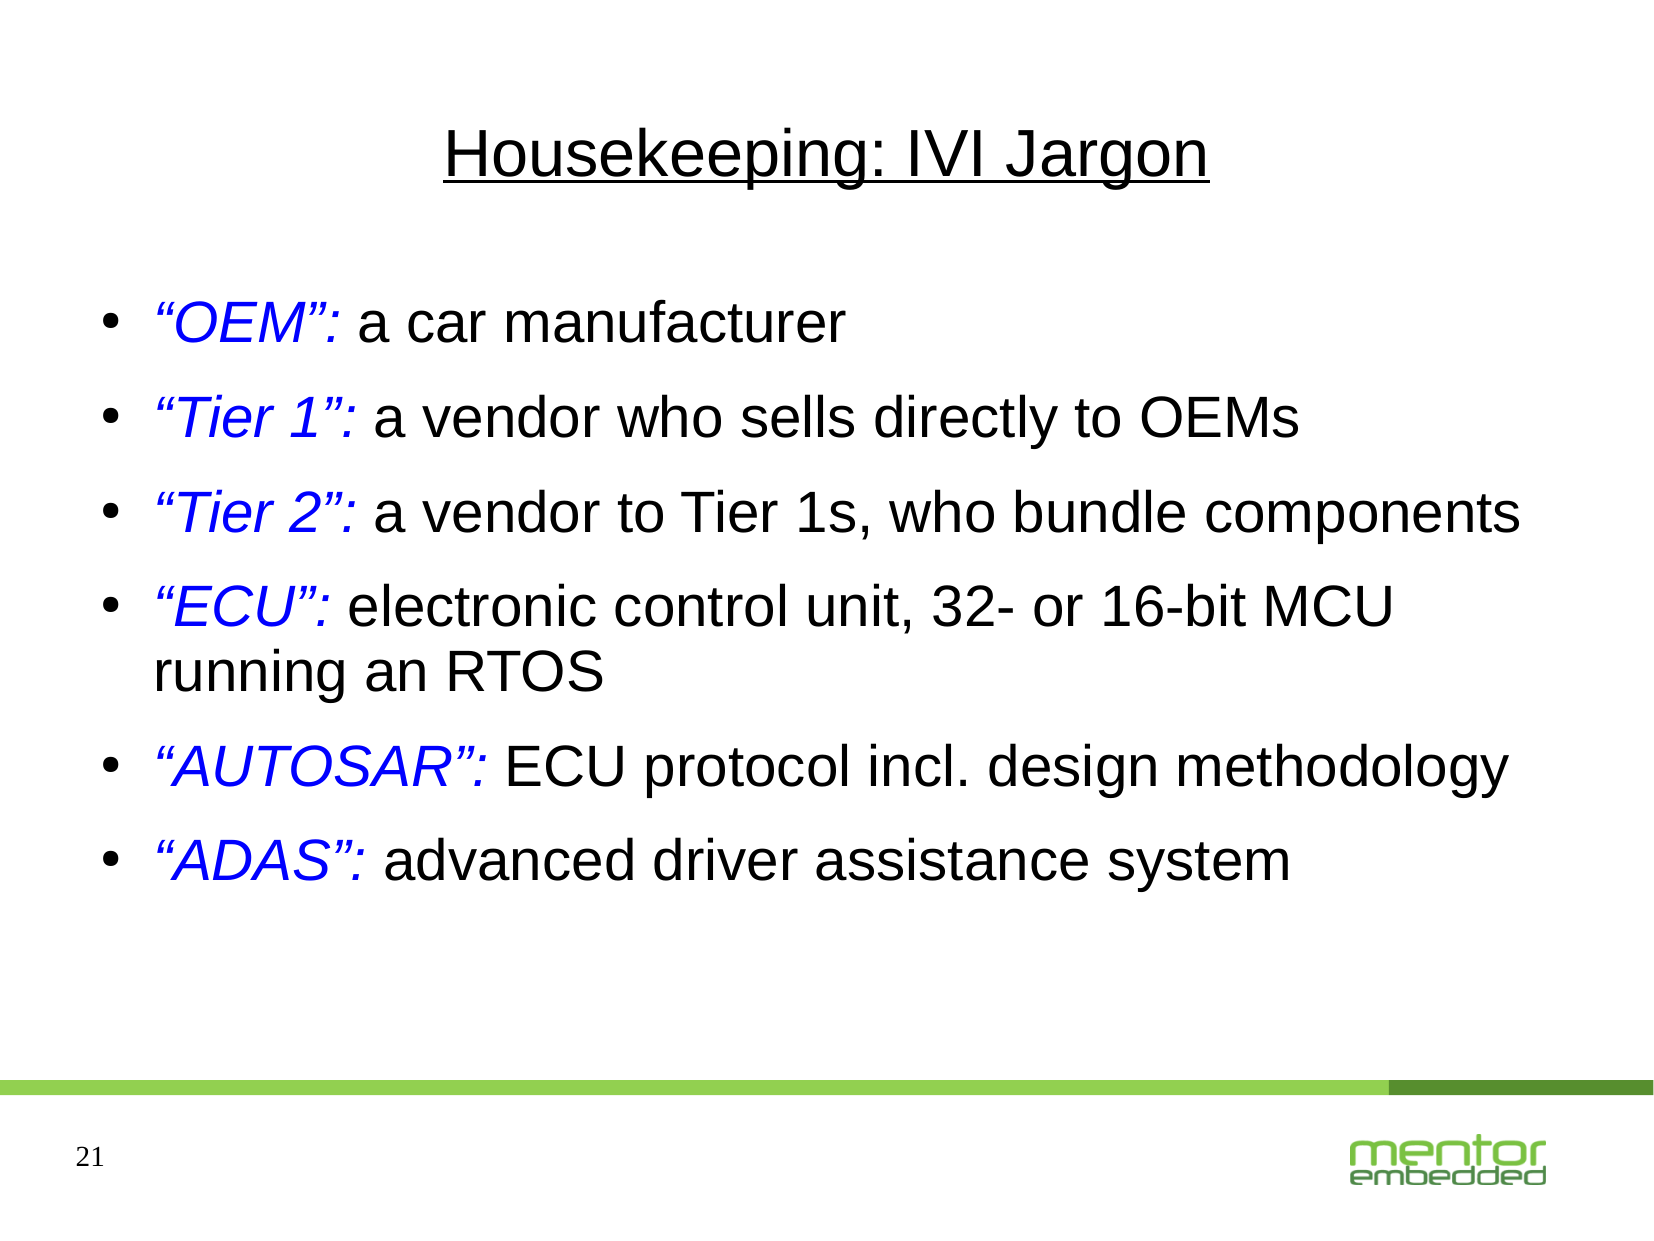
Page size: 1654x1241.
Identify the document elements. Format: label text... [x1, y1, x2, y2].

picture [1350, 1134, 1546, 1185]
list “OEM”: a car manufacturer “Tier 1”: a vendor who sells directly to OEMs “Tier 2”: a vendor to Tier 1s, who bundle components “ECU”: electronic control unit, 32- or 16-bit MCU running an RTOS “AUTOSAR”: ECU protocol incl. design methodology “ADAS”: advanced driver assistance system [82, 290, 1538, 1010]
title Housekeeping: IVI Jargon [82, 49, 1571, 257]
